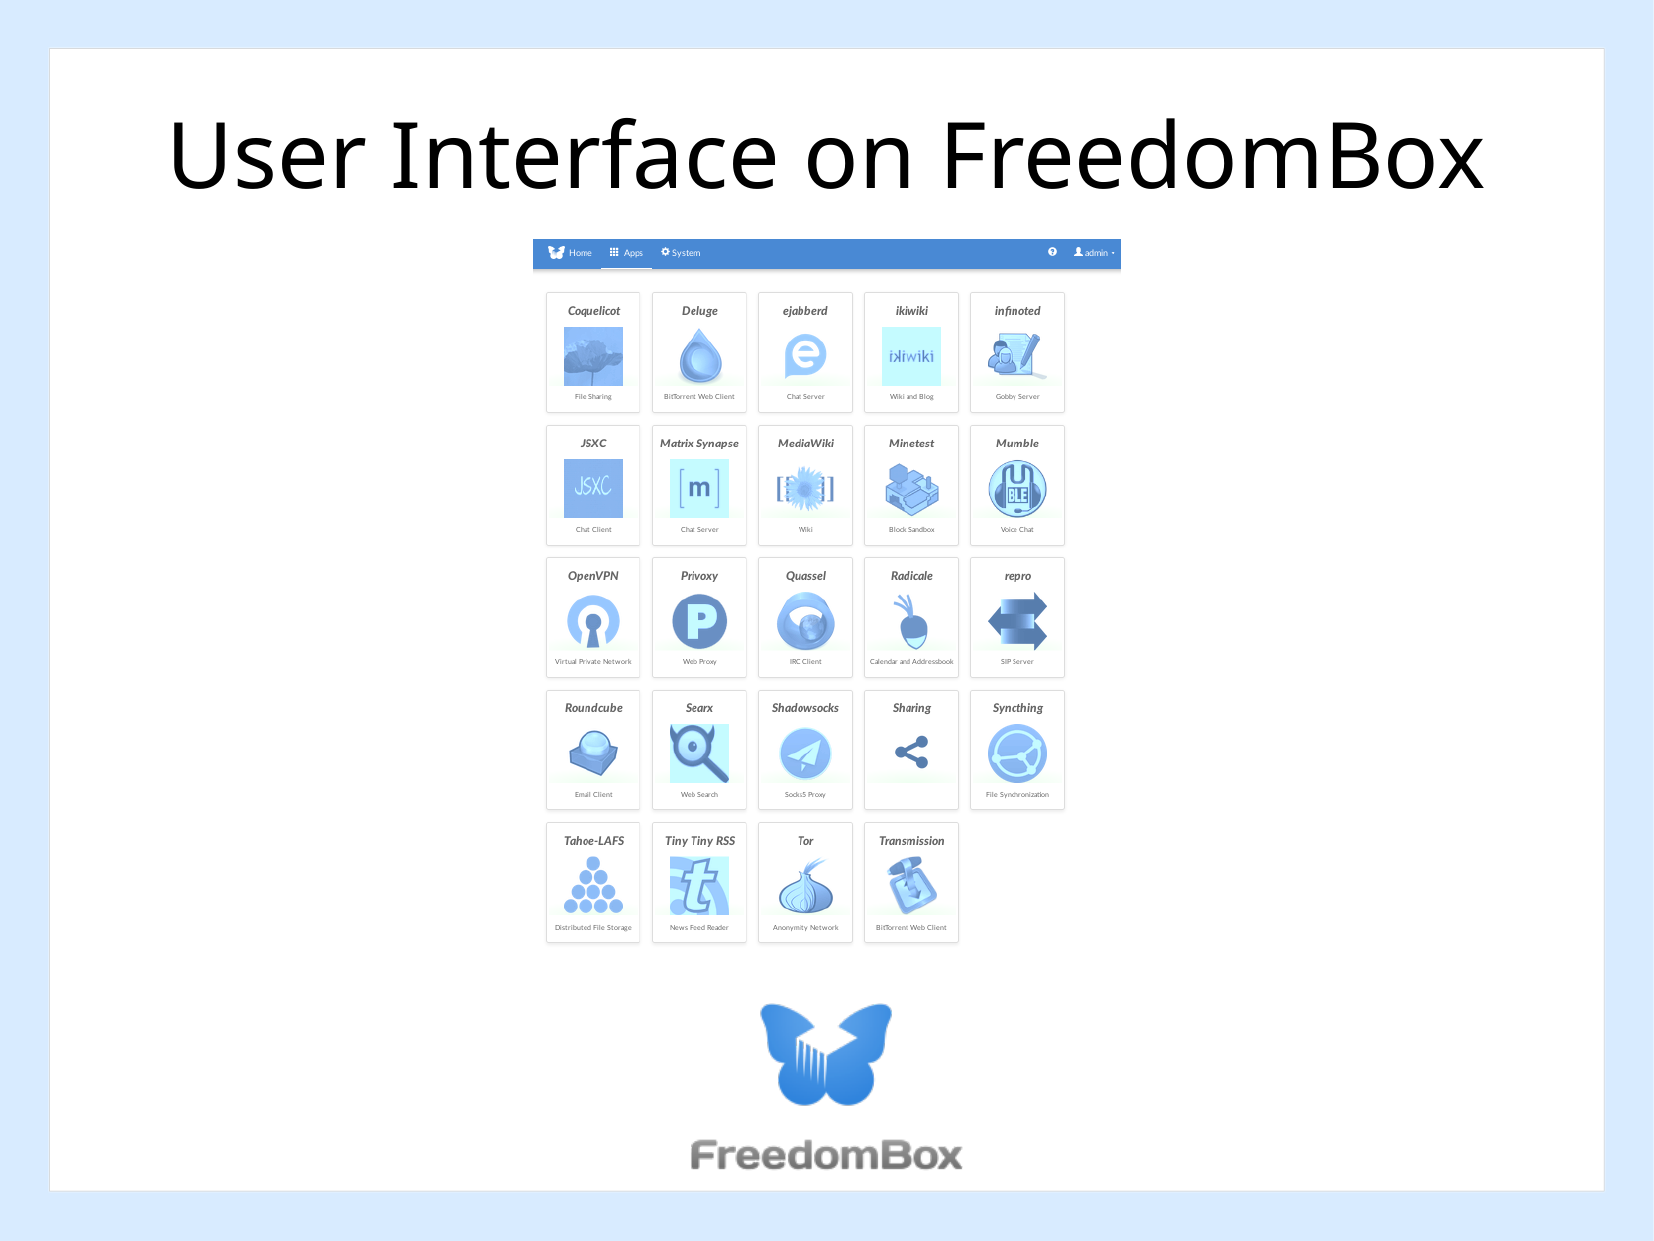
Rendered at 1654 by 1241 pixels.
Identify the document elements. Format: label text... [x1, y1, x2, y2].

title User Interface on FreedomBox [82, 49, 1571, 257]
picture [0, 0, 1654, 1241]
